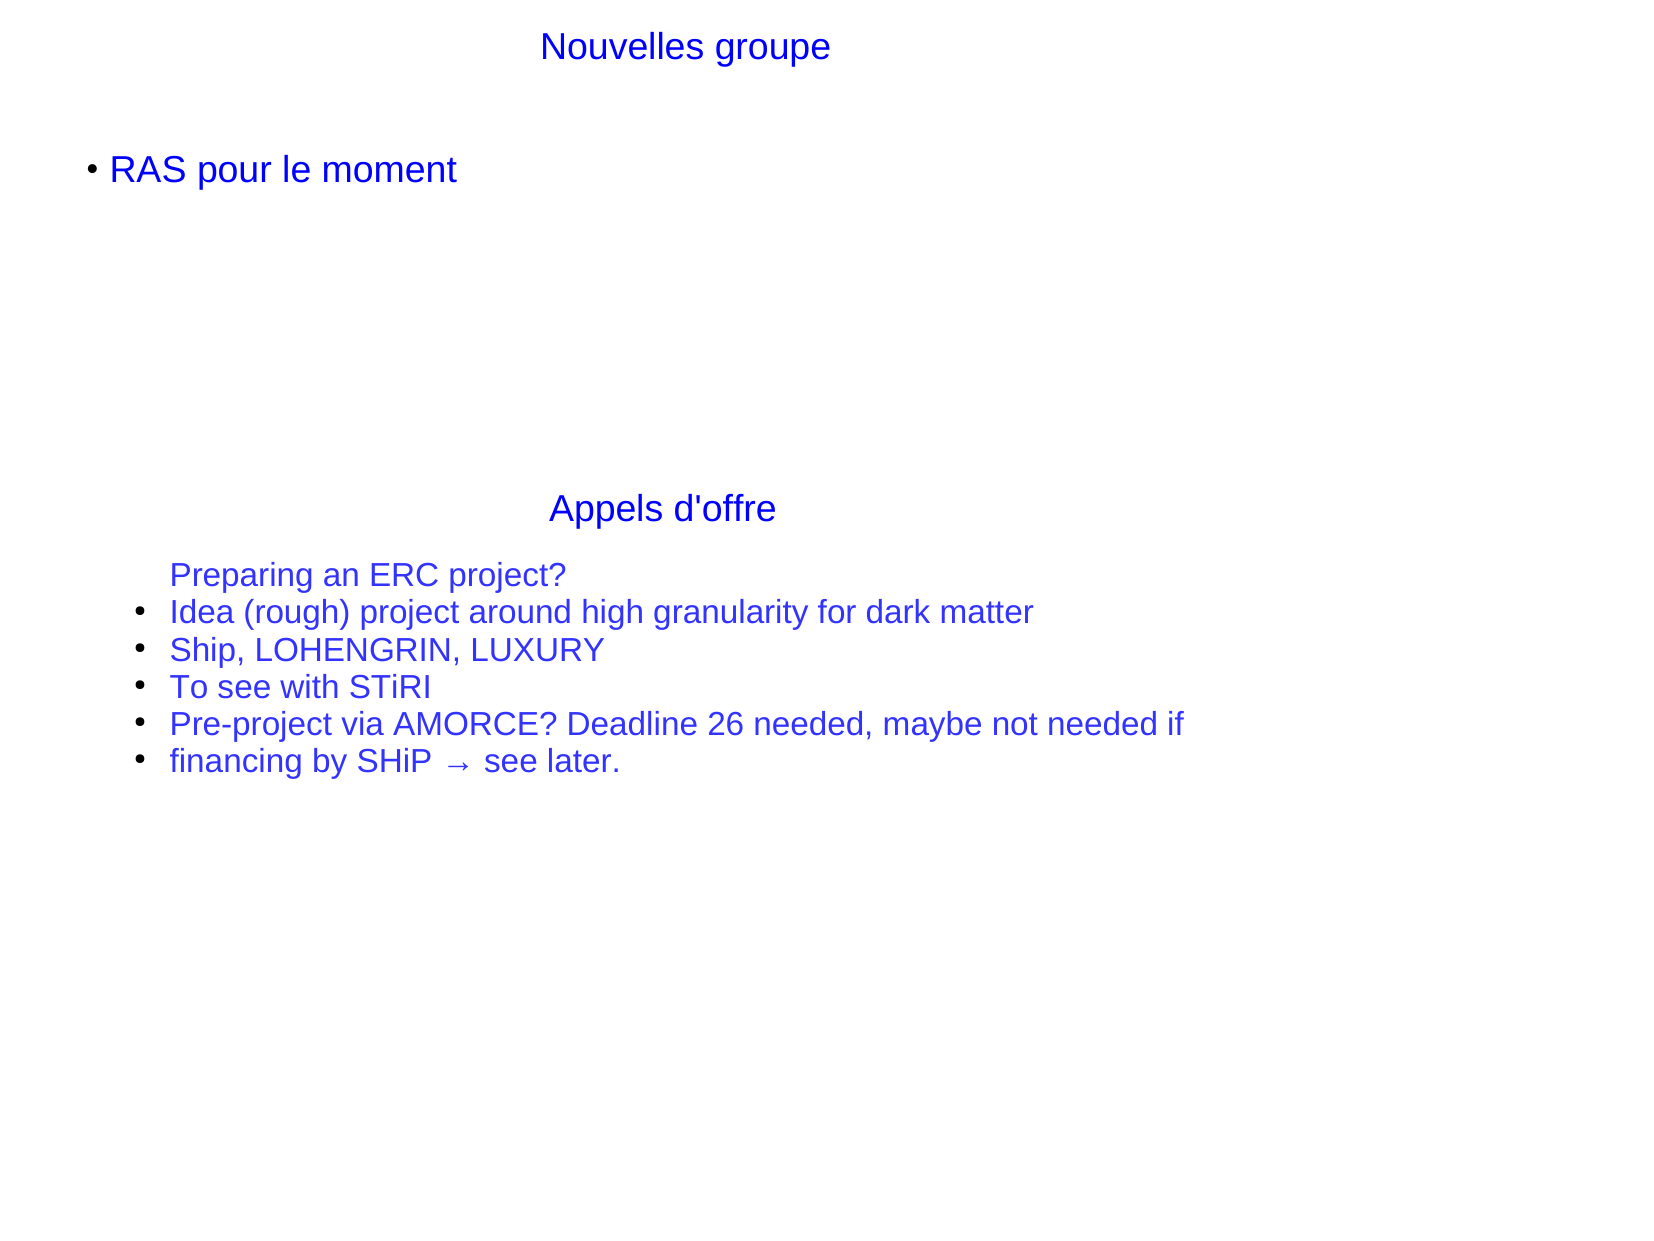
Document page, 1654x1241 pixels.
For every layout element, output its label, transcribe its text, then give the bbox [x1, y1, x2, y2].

text_box Nouvelles groupe [525, 16, 847, 73]
text_box RAS pour le moment [71, 141, 1654, 851]
text_box Preparing an ERC project? Idea (rough) project around high granularity for dark matter Ship, LOHENGRIN, LUXURY To see with STiRI Pre-project via AMORCE? Deadline 26 needed, maybe not needed if financing by SHiP → see later. [119, 549, 1460, 1058]
